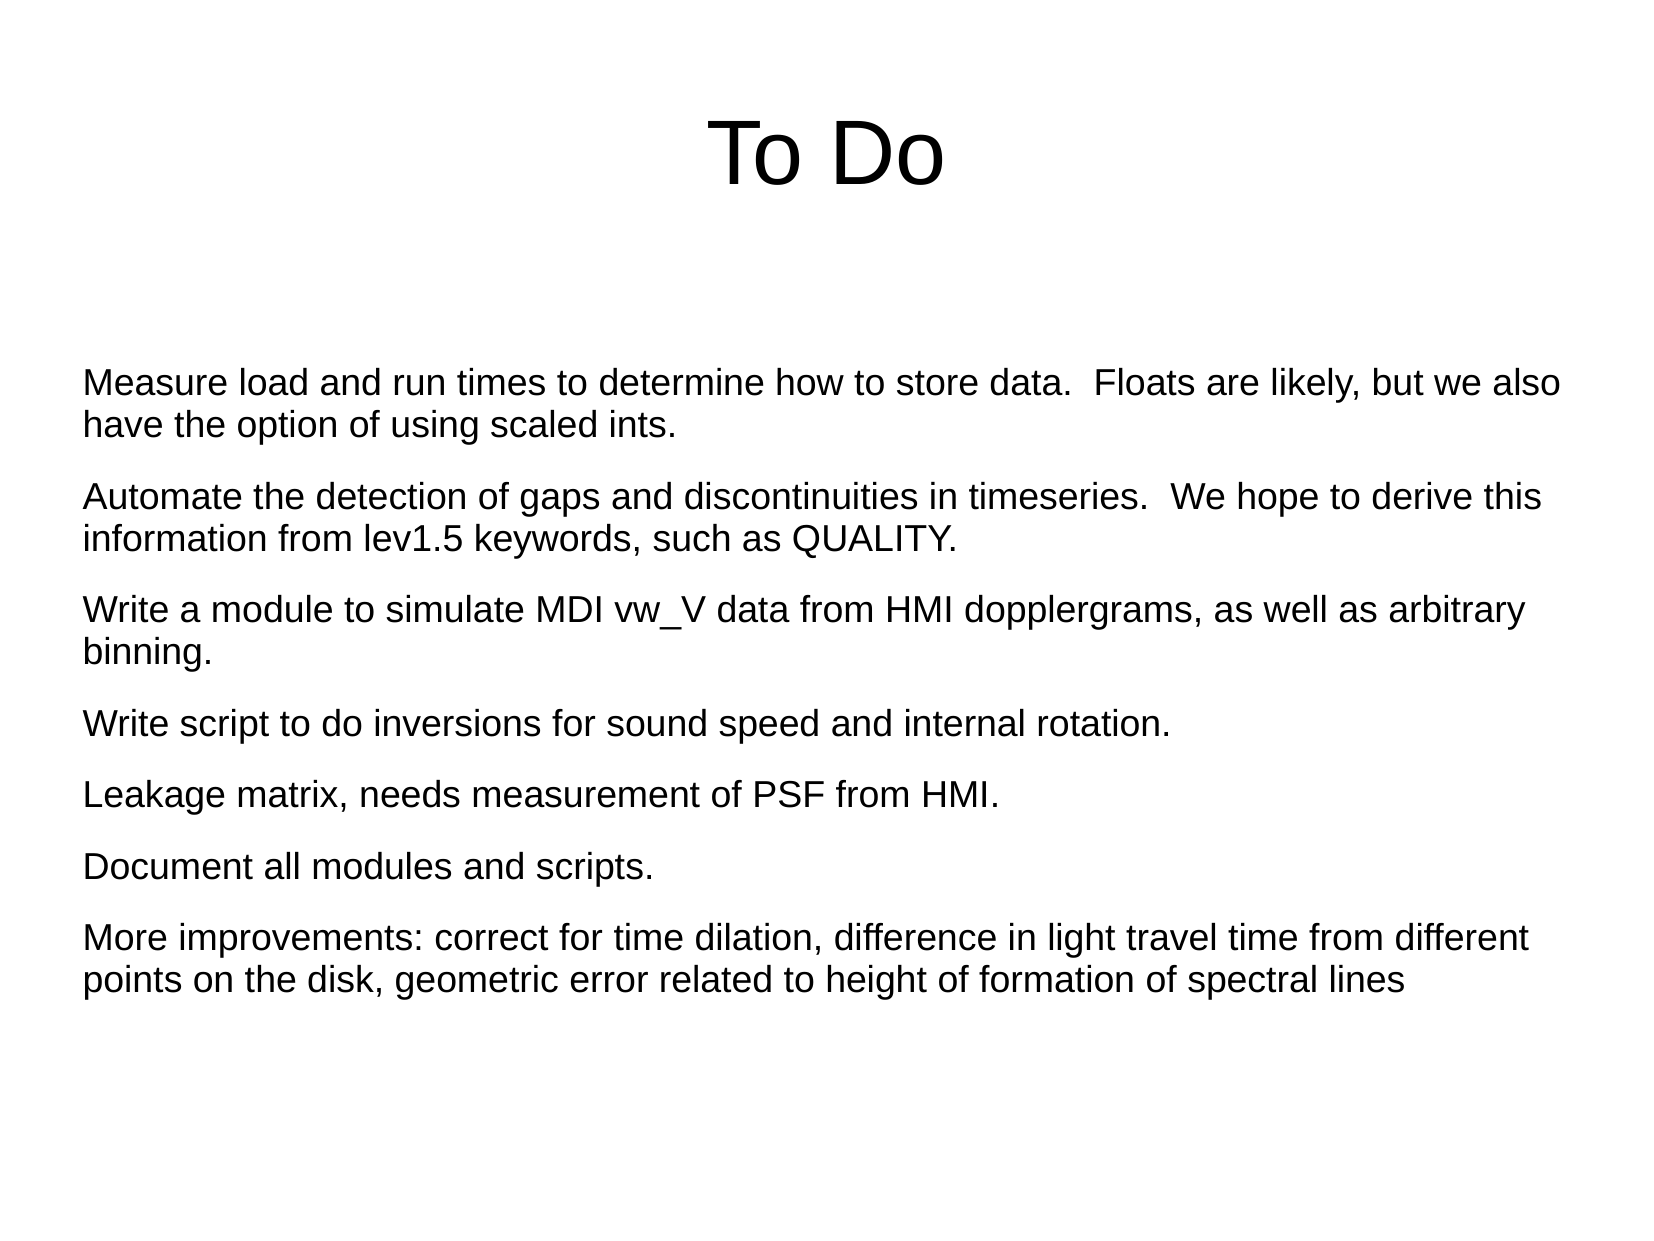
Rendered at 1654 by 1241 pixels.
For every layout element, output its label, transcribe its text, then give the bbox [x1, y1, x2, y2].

list Measure load and run times to determine how to store data. Floats are likely, but we also have the option of using scaled ints. Automate the detection of gaps and discontinuities in timeseries. We hope to derive this information from lev1.5 keywords, such as QUALITY. Write a module to simulate MDI vw_V data from HMI dopplergrams, as well as arbitrary binning. Write script to do inversions for sound speed and internal rotation. Leakage matrix, needs measurement of PSF from HMI. Document all modules and scripts. More improvements: correct for time dilation, difference in light travel time from different points on the disk, geometric error related to height of formation of spectral lines [82, 290, 1571, 1094]
title To Do [82, 56, 1571, 250]
